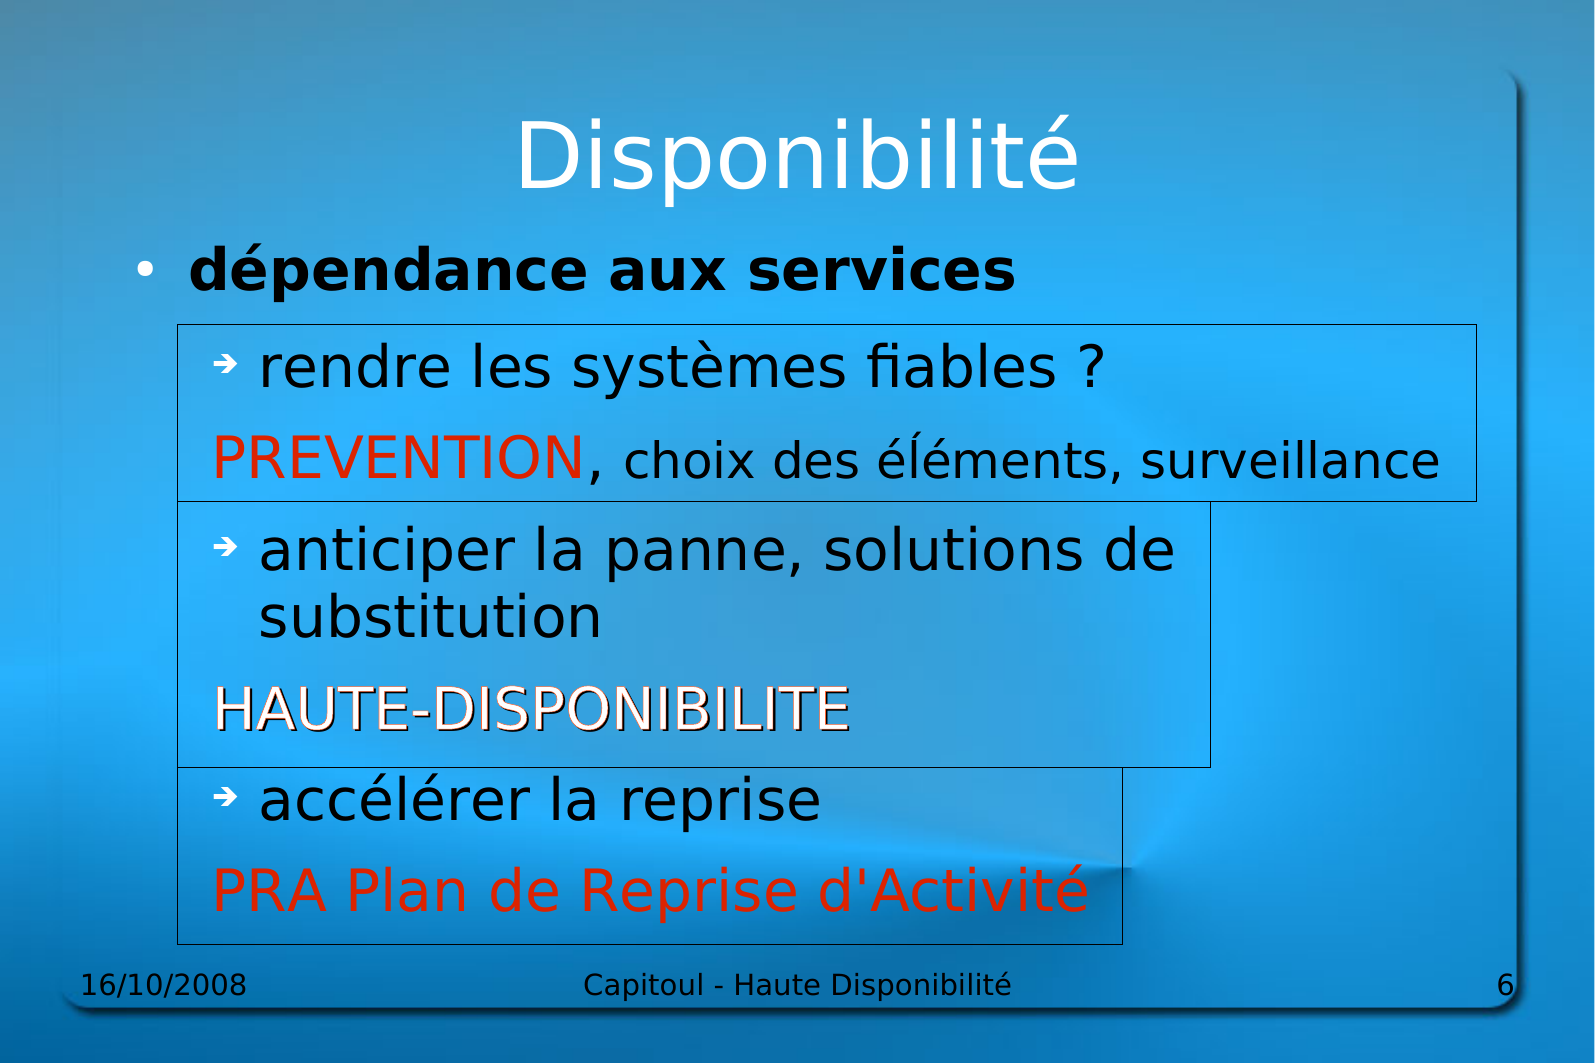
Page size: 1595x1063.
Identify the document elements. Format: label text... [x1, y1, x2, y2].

title Disponibilité [117, 103, 1479, 211]
list dépendance aux services rendre les systèmes fiables ? PREVENTION, choix des éĺéments, surveillance anticiper la panne, solutions de substitution HAUTE-DISPONIBILITE accélérer la reprise PRA Plan de Reprise d'Activité [178, 768, 1122, 927]
list dépendance aux services rendre les systèmes fiables ? PREVENTION, choix des éĺéments, surveillance anticiper la panne, solutions de substitution HAUTE-DISPONIBILITE accélérer la reprise PRA Plan de Reprise d'Activité [117, 236, 1479, 927]
list dépendance aux services rendre les systèmes fiables ? PREVENTION, choix des éĺéments, surveillance anticiper la panne, solutions de substitution HAUTE-DISPONIBILITE accélérer la reprise PRA Plan de Reprise d'Activité [178, 325, 1476, 501]
list dépendance aux services rendre les systèmes fiables ? PREVENTION, choix des éĺéments, surveillance anticiper la panne, solutions de substitution HAUTE-DISPONIBILITE accélérer la reprise PRA Plan de Reprise d'Activité [178, 502, 1210, 767]
picture [0, 0, 1595, 1063]
